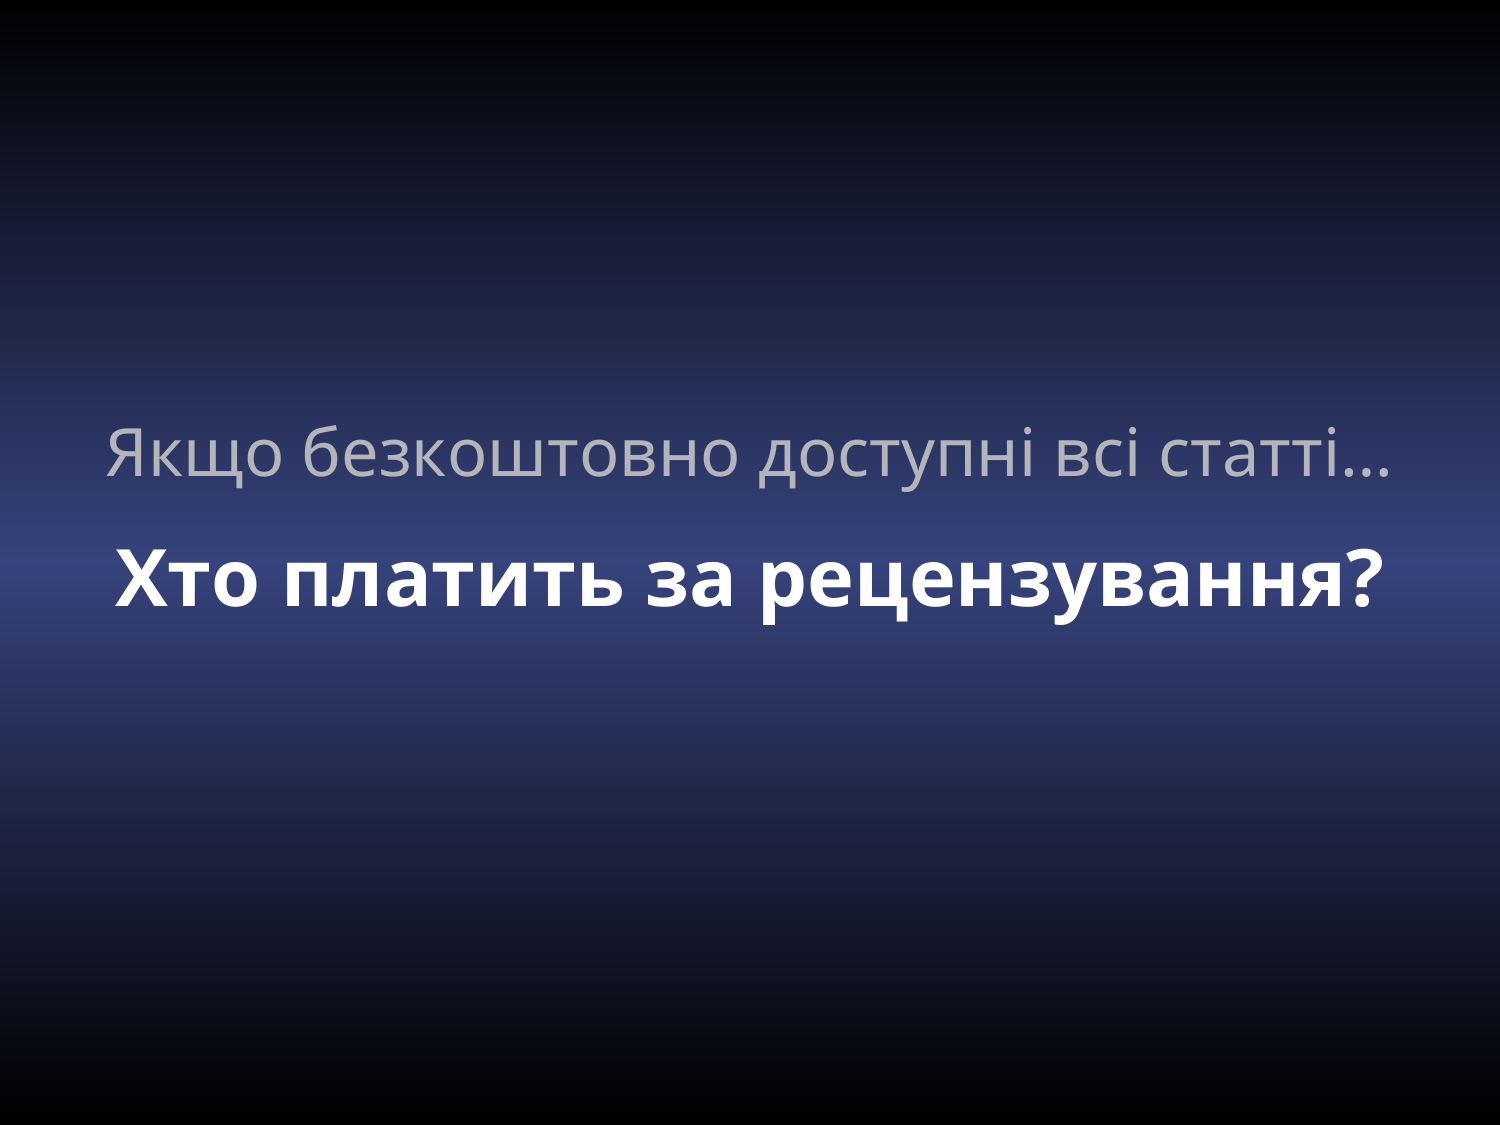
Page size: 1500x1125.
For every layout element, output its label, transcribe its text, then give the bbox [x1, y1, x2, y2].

title Хто платить за рецензування? [24, 512, 1476, 638]
text_box Якщо безкоштовно доступні всі статті… [62, 375, 1438, 526]
